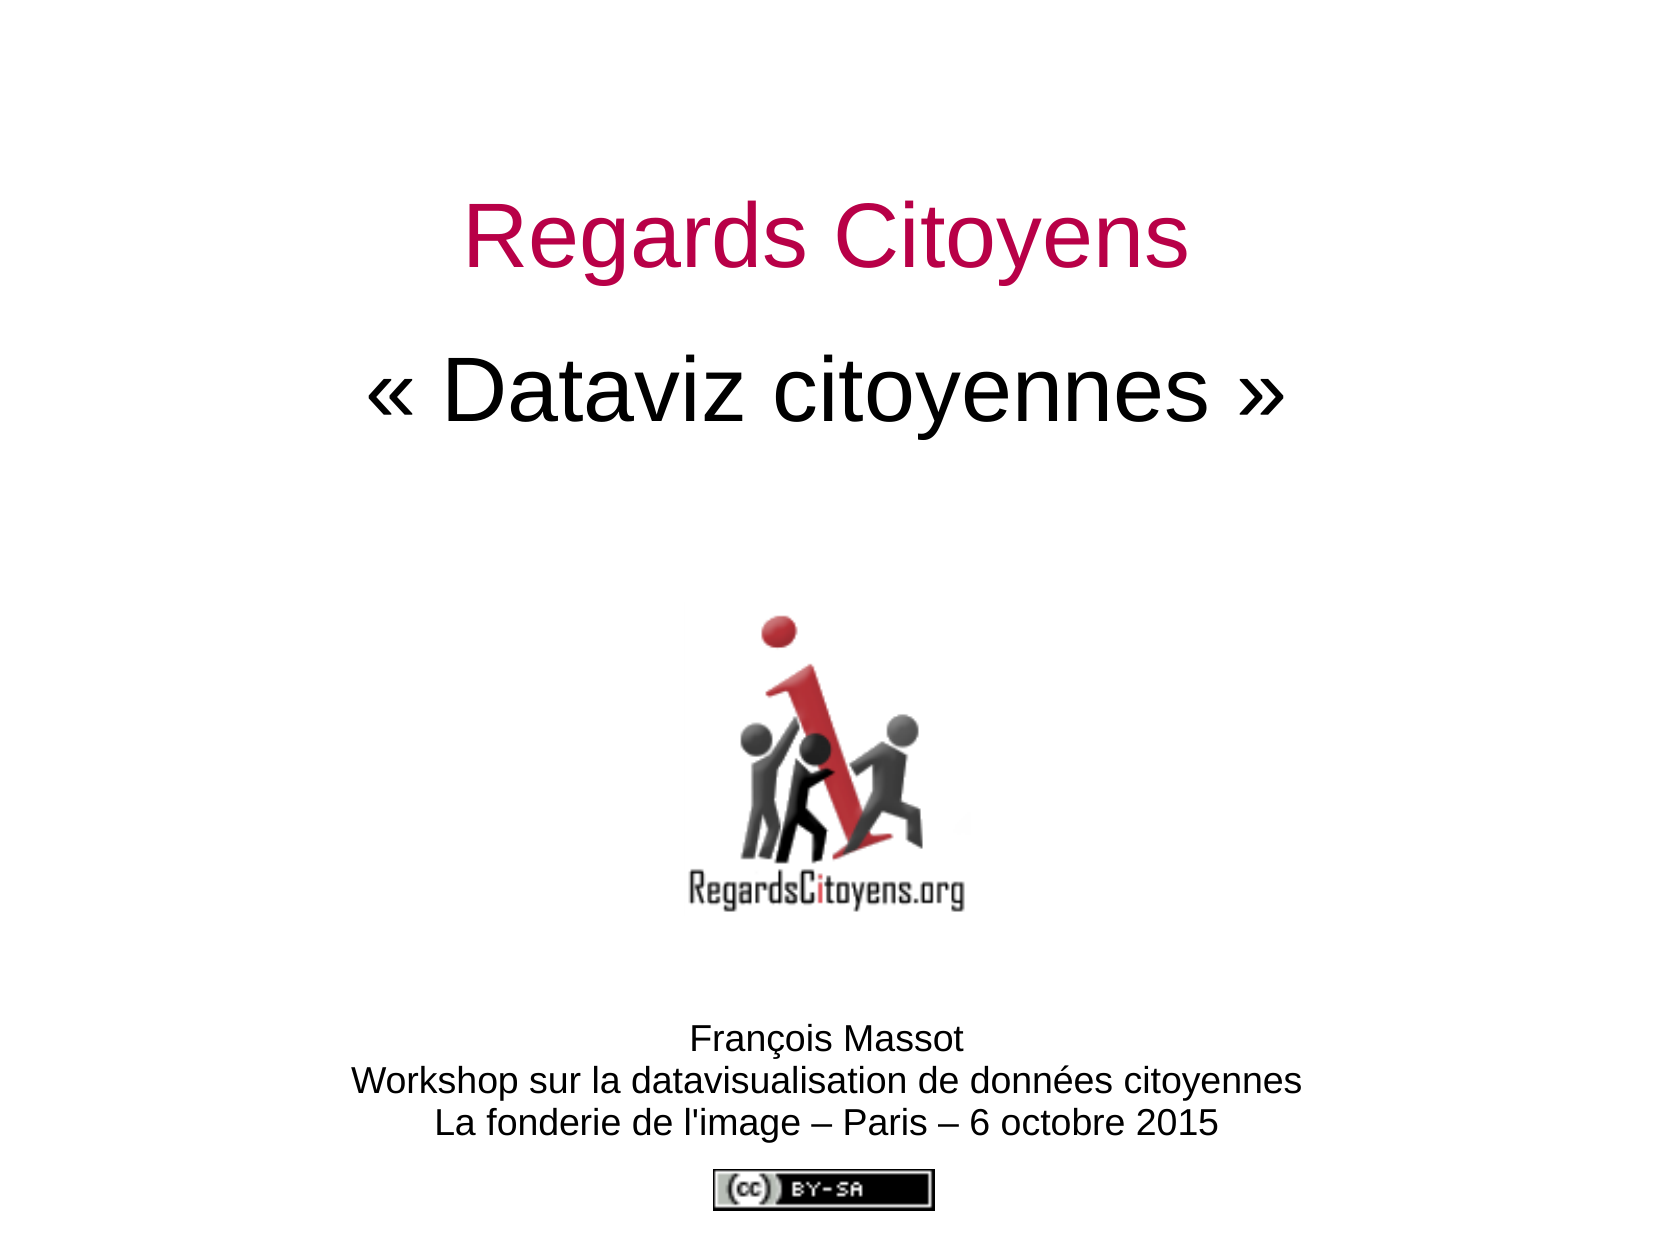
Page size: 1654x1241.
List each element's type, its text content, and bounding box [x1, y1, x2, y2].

title Regards Citoyens « Dataviz citoyennes » [60, 142, 1593, 530]
text_box François Massot Workshop sur la datavisualisation de données citoyennes La fonderie de l'image – Paris – 6 octobre 2015 [0, 1009, 1654, 1151]
picture [713, 1169, 935, 1211]
picture [683, 602, 971, 916]
